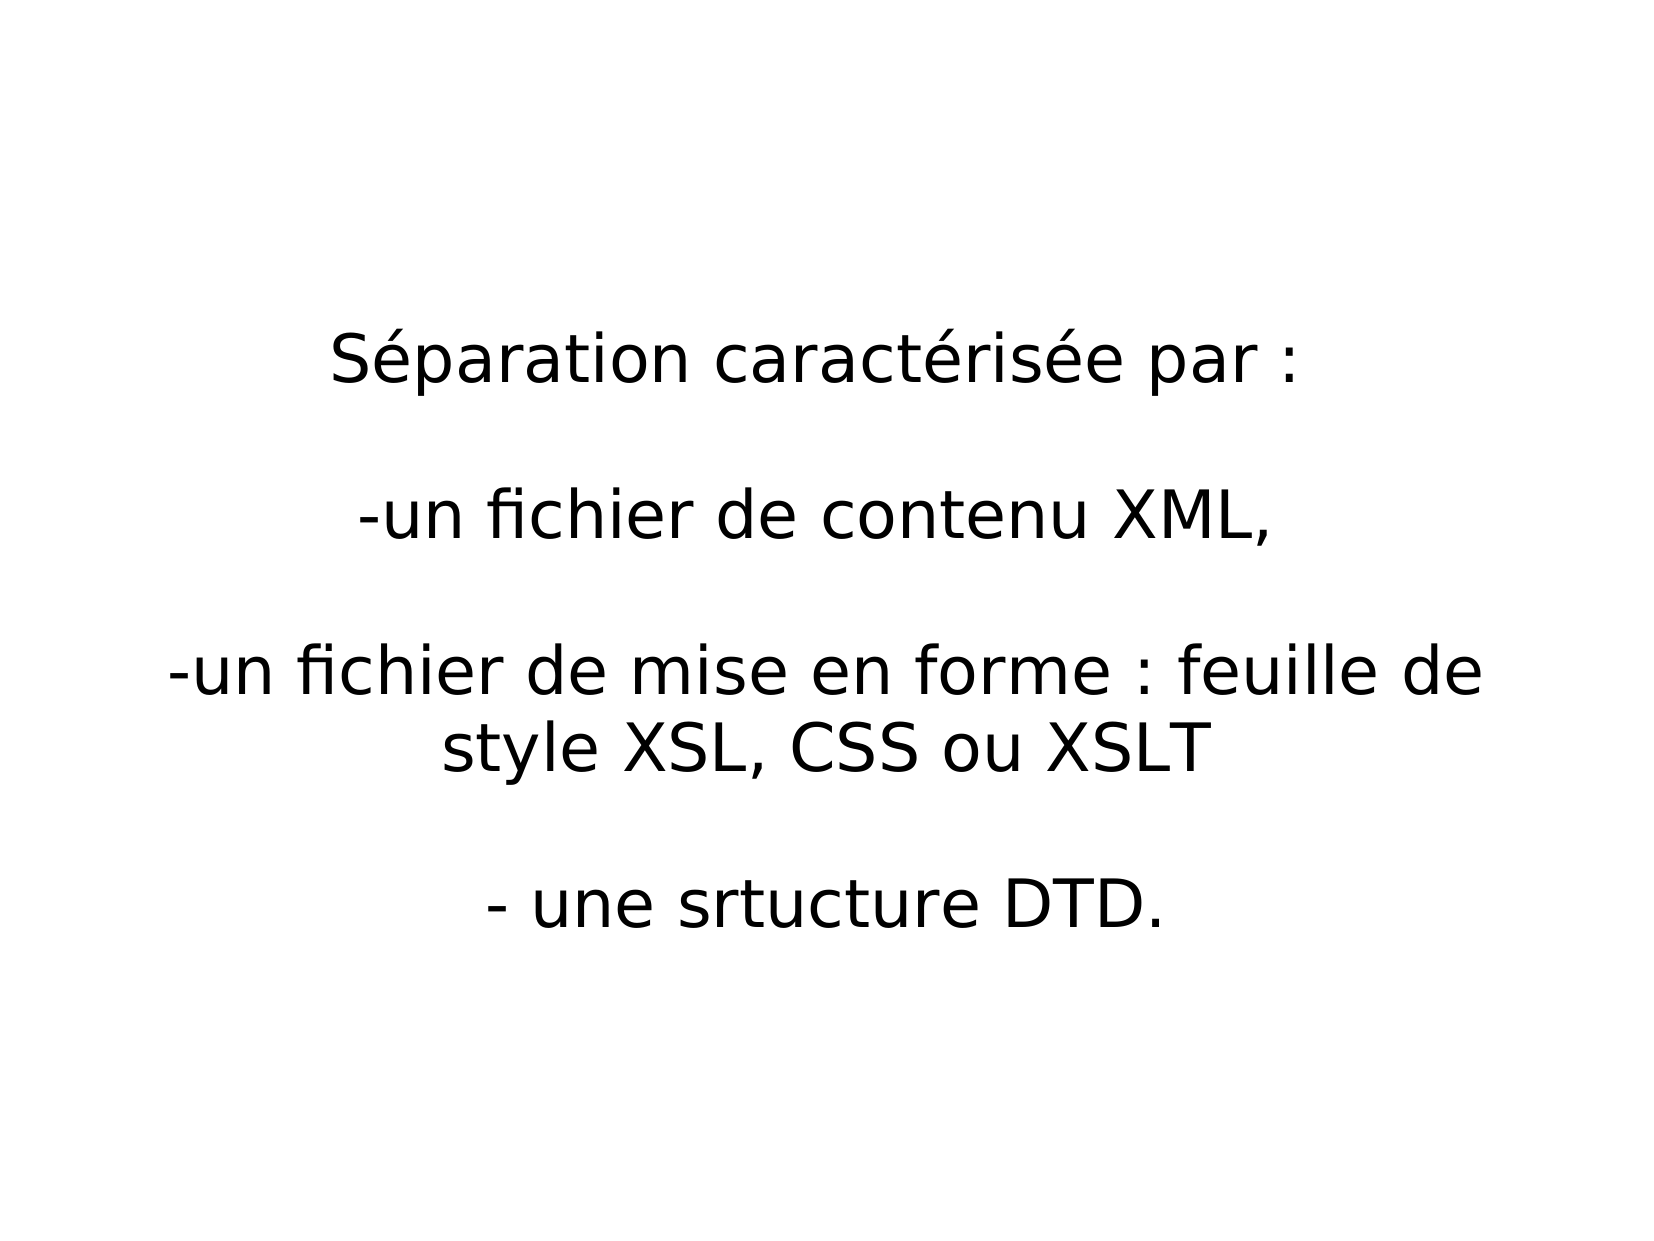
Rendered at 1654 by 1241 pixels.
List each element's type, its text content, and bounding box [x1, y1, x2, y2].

text_box Séparation caractérisée par : -un fichier de contenu XML, -un fichier de mise en forme : feuille de style XSL, CSS ou XSLT - une srtucture DTD. [82, 59, 1571, 1206]
